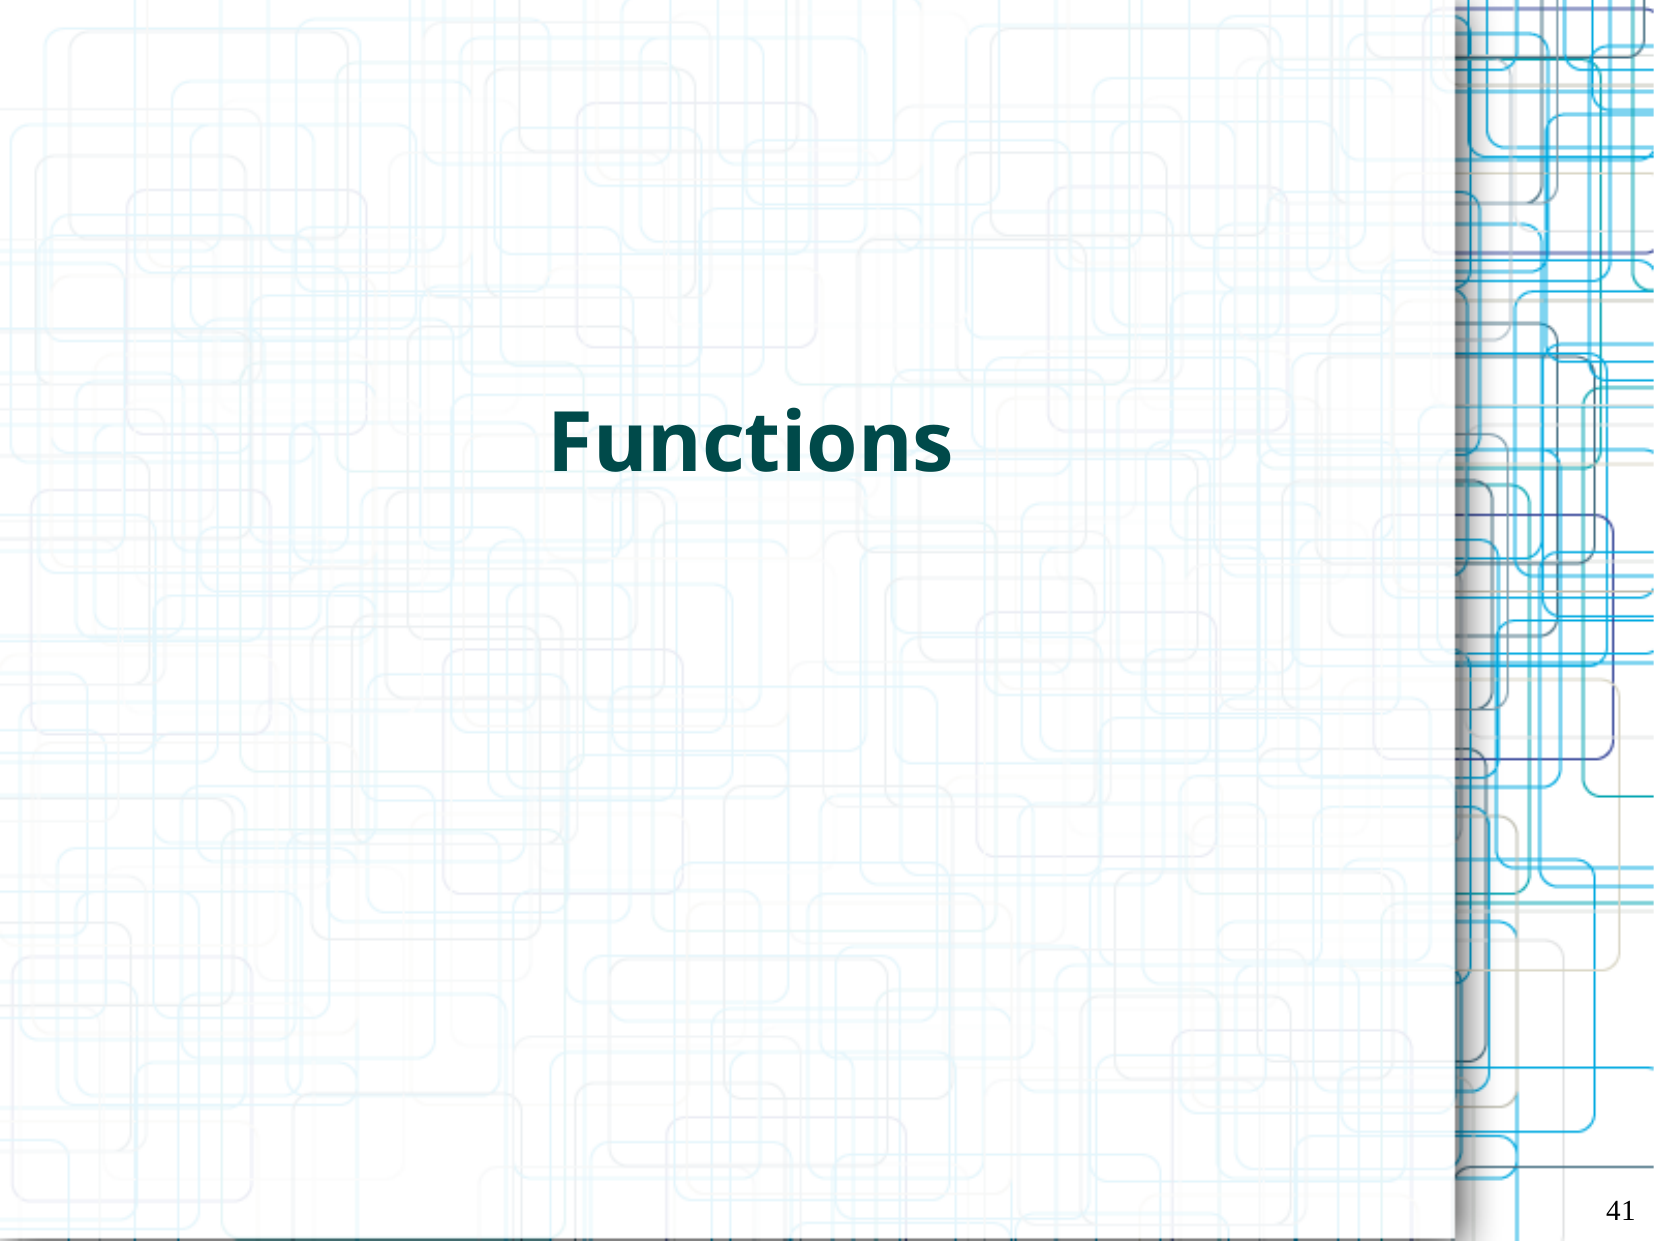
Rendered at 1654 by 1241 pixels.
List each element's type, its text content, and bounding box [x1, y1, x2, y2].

text_box Functions [394, 375, 1108, 508]
picture [0, 0, 1654, 1241]
